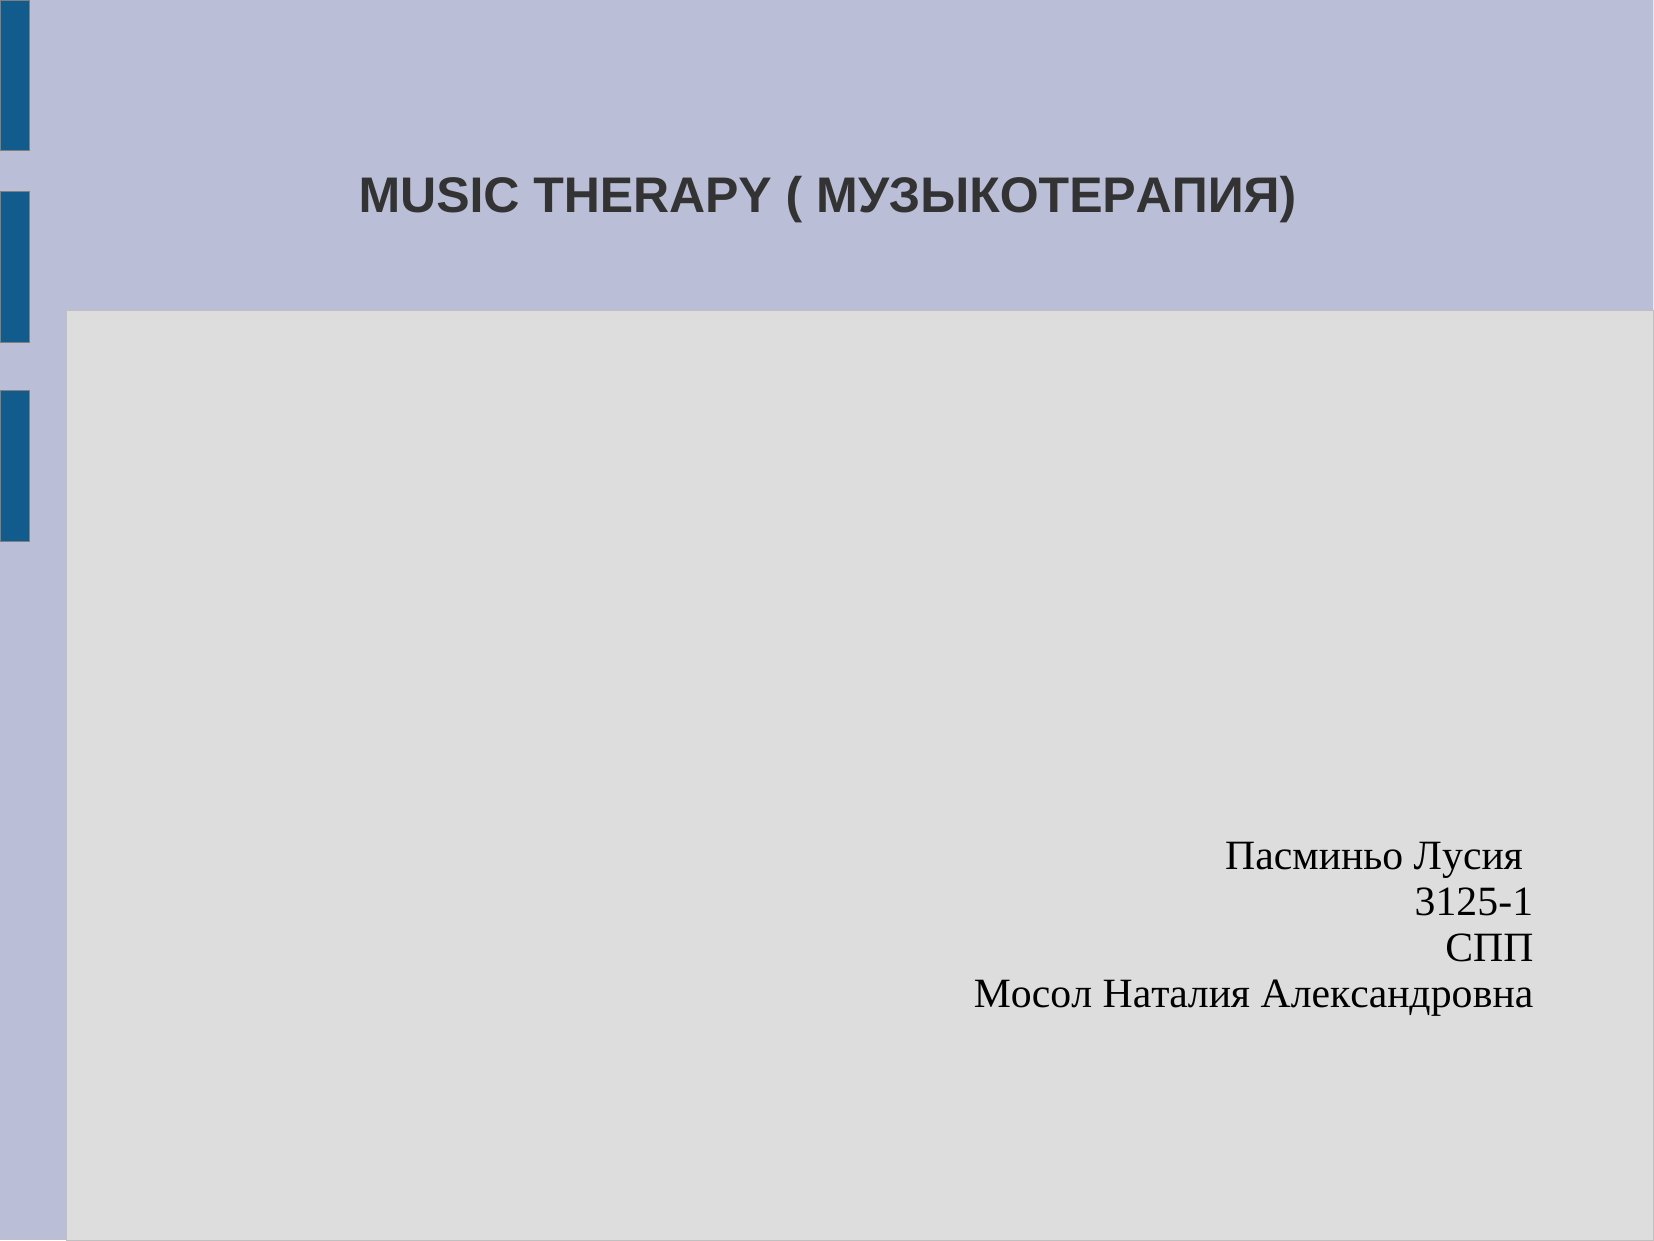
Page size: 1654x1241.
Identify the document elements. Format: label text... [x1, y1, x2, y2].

subtitle Пасминьо Лусия 3125-1 СПП Мосол Наталия Александровна [121, 344, 1534, 1127]
title MUSIC THERAPY ( МУЗЫКОТЕРАПИЯ) [121, 91, 1534, 299]
